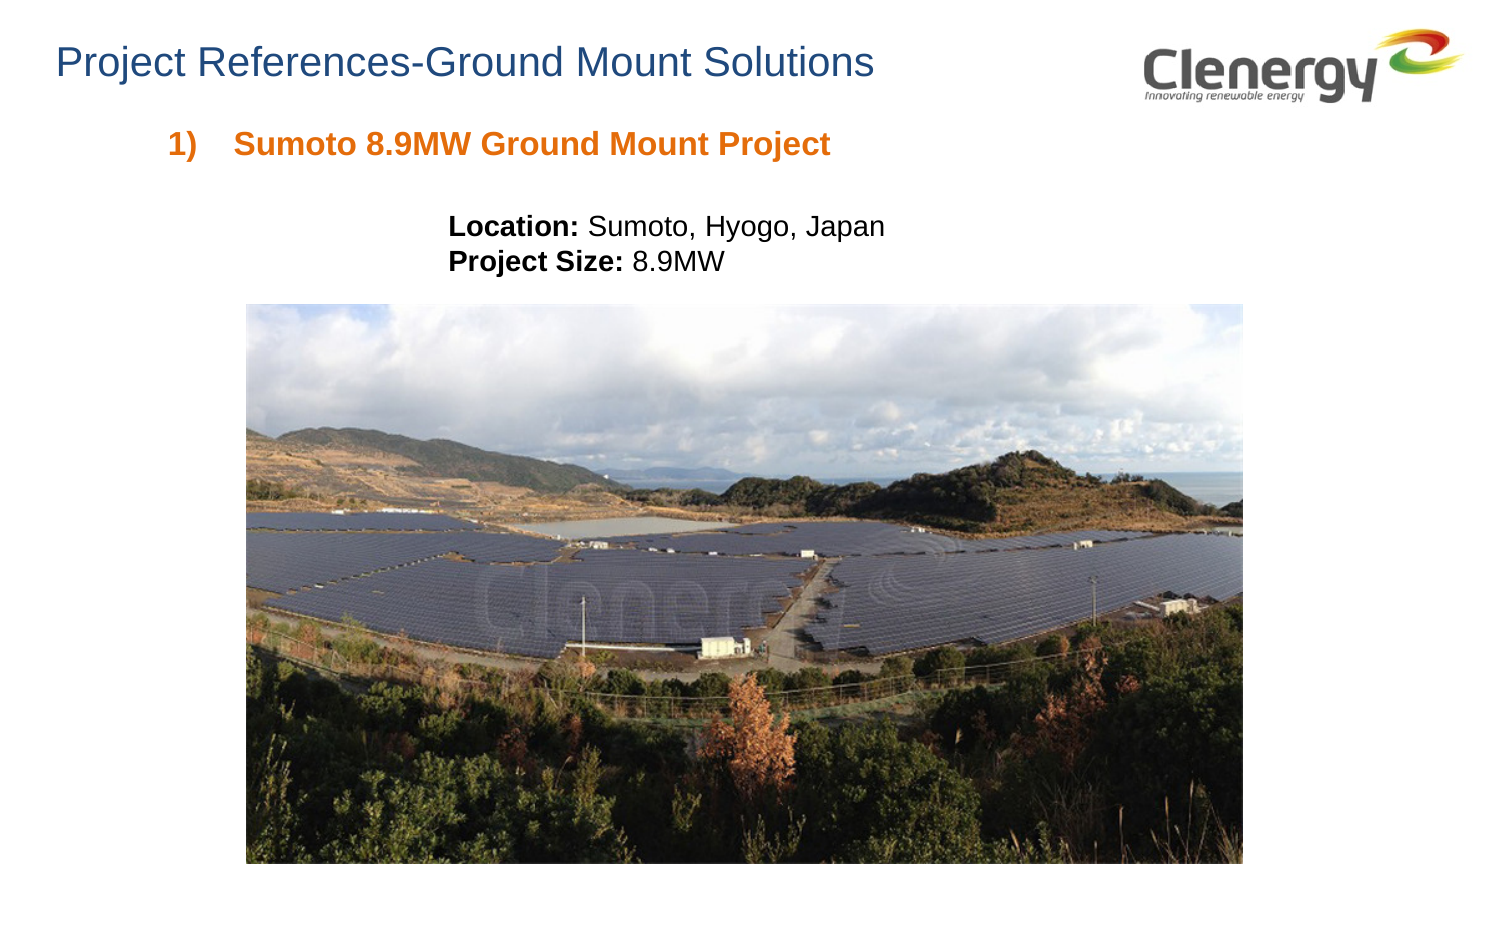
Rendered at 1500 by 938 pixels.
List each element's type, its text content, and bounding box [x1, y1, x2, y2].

text_box Project References-Ground Mount Solutions [40, 23, 1385, 96]
list Sumoto 8.9MW Ground Mount Project [152, 114, 1412, 434]
picture [1109, 0, 1500, 132]
text_box Location: Sumoto, Hyogo, Japan Project Size: 8.9MW [433, 199, 1184, 285]
picture [246, 304, 1243, 864]
